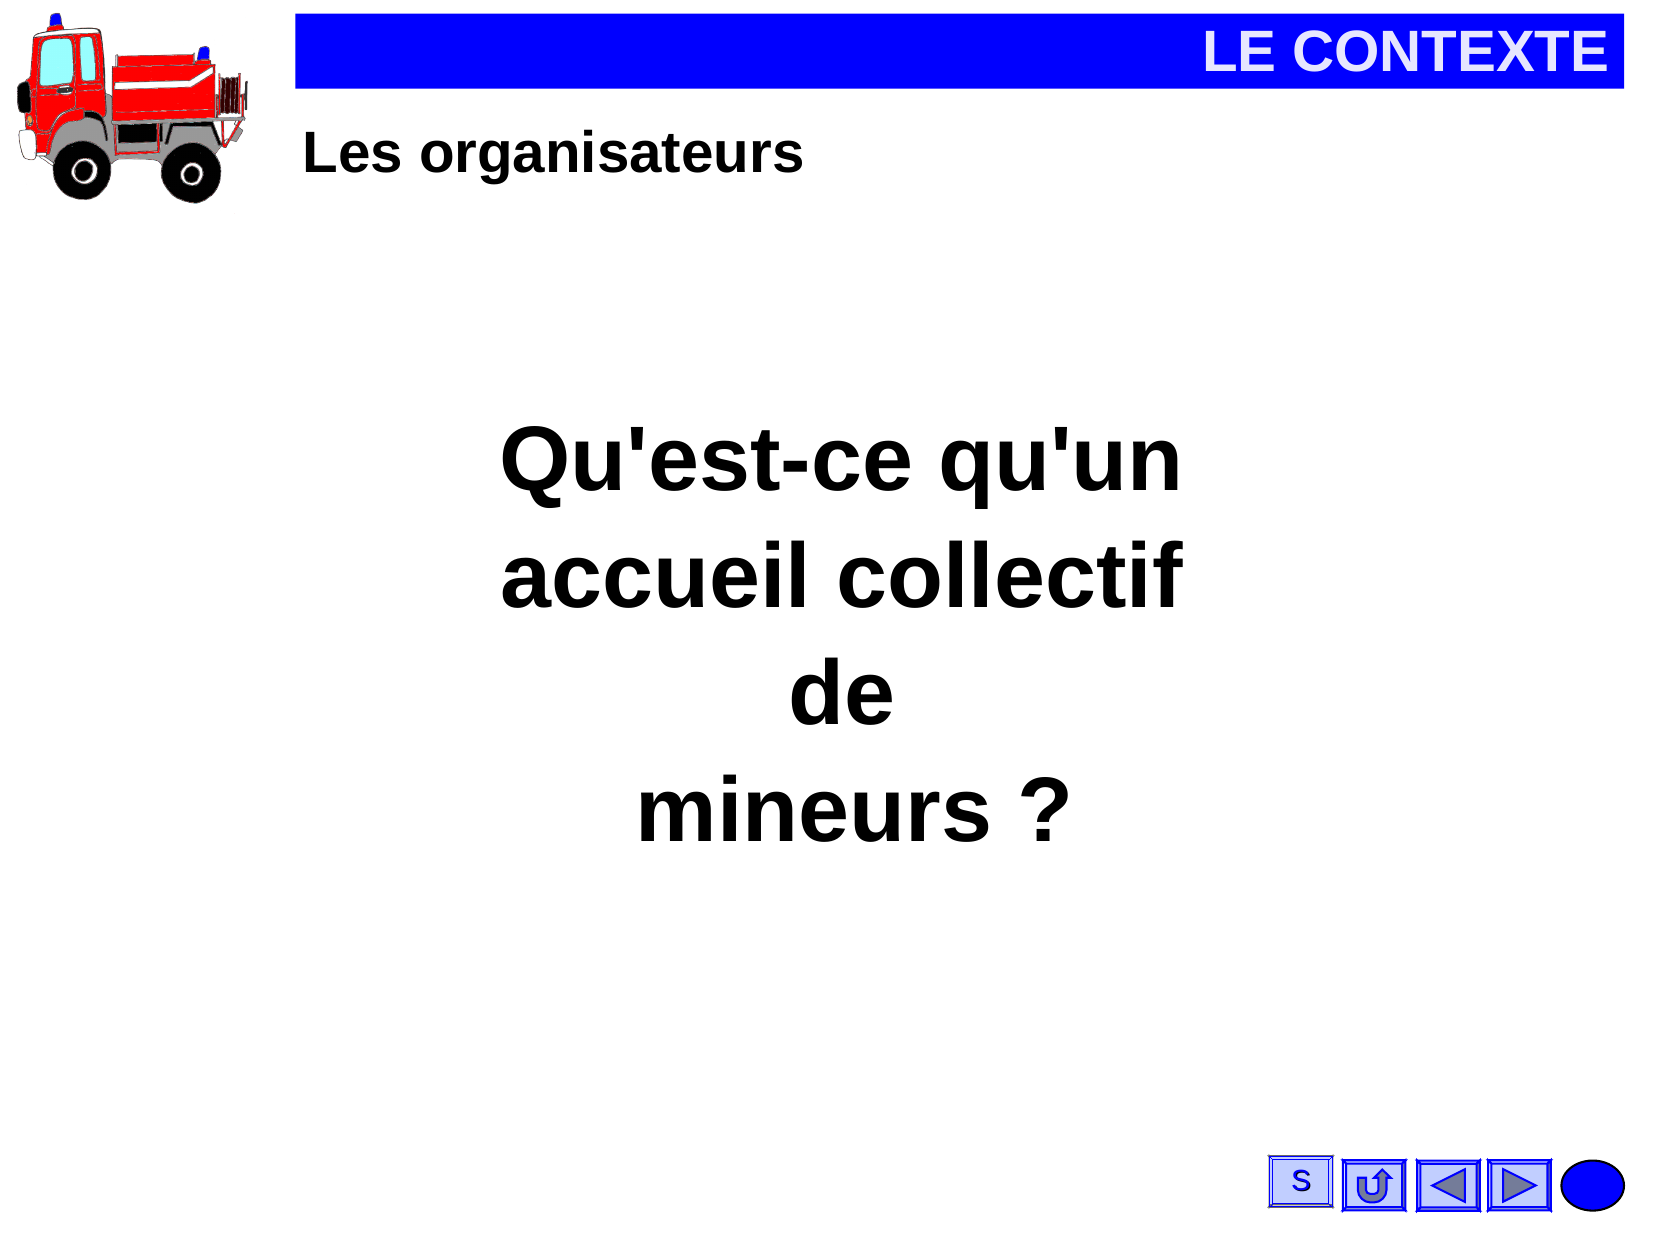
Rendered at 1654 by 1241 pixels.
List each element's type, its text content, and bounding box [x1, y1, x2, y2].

text_box Les organisateurs [287, 112, 821, 193]
text_box [1561, 1160, 1625, 1211]
text_box LE CONTEXTE [295, 13, 1625, 89]
picture [8, 8, 257, 216]
list Qu'est-ce qu'un accueil collectif de mineurs ? [189, 400, 1465, 869]
